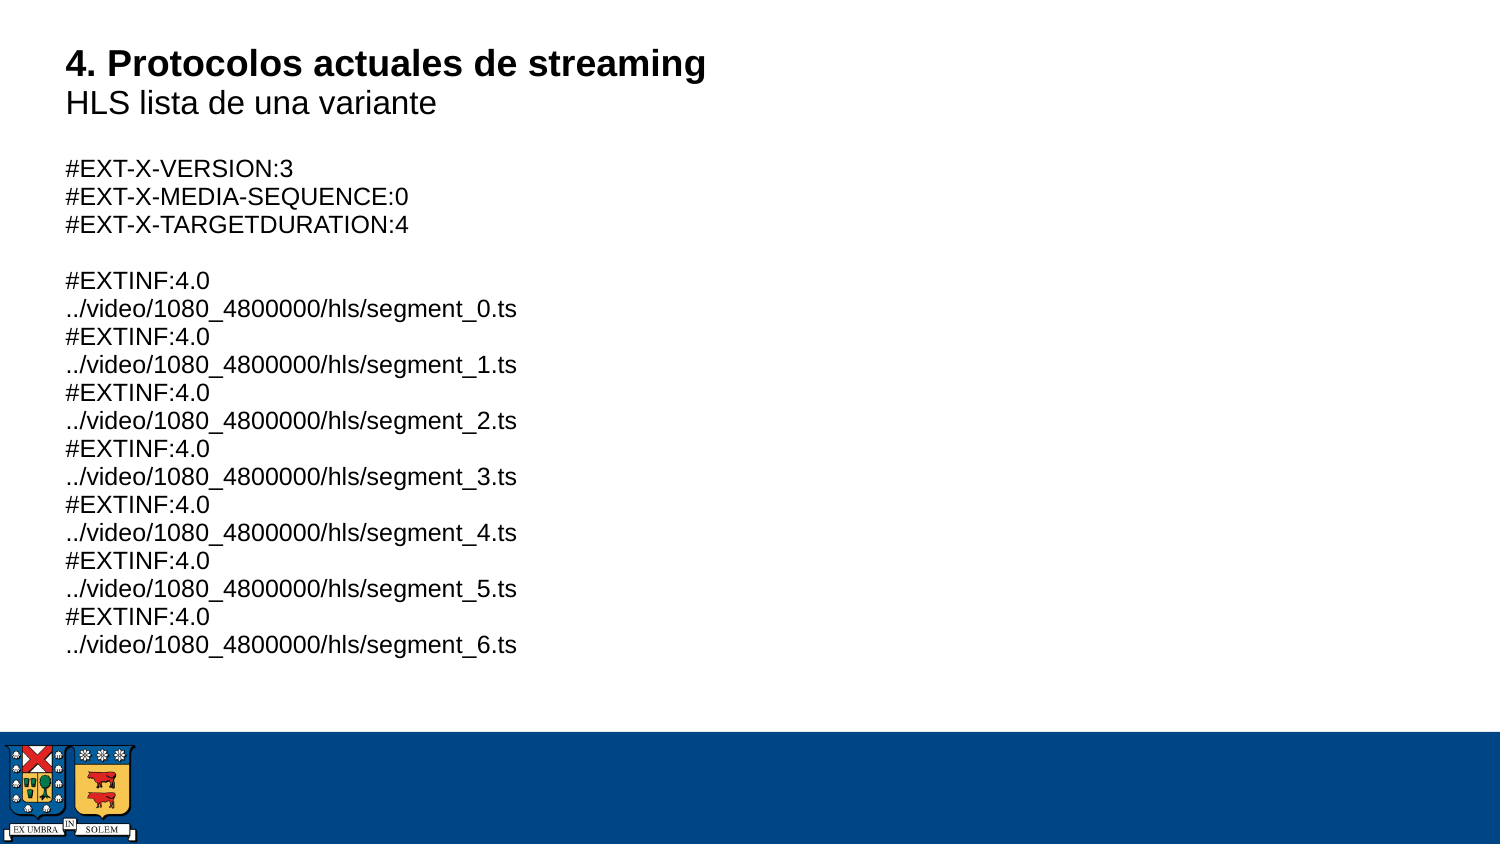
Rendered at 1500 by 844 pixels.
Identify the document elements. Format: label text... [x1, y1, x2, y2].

picture [2, 732, 139, 844]
text_box 4. Protocolos actuales de streaming HLS lista de una variante #EXT-X-VERSION:3 #EXT-X-MEDIA-SEQUENCE:0 #EXT-X-TARGETDURATION:4 #EXTINF:4.0 ../video/1080_4800000/hls/segment_0.ts #EXTINF:4.0 ../video/1080_4800000/hls/segment_1.ts #EXTINF:4.0 ../video/1080_4800000/hls/segment_2.ts #EXTINF:4.0 ../video/1080_4800000/hls/segment_3.ts #EXTINF:4.0 ../video/1080_4800000/hls/segment_4.ts #EXTINF:4.0 ../video/1080_4800000/hls/segment_5.ts #EXTINF:4.0 ../video/1080_4800000/hls/segment_6.ts [50, 35, 1418, 757]
